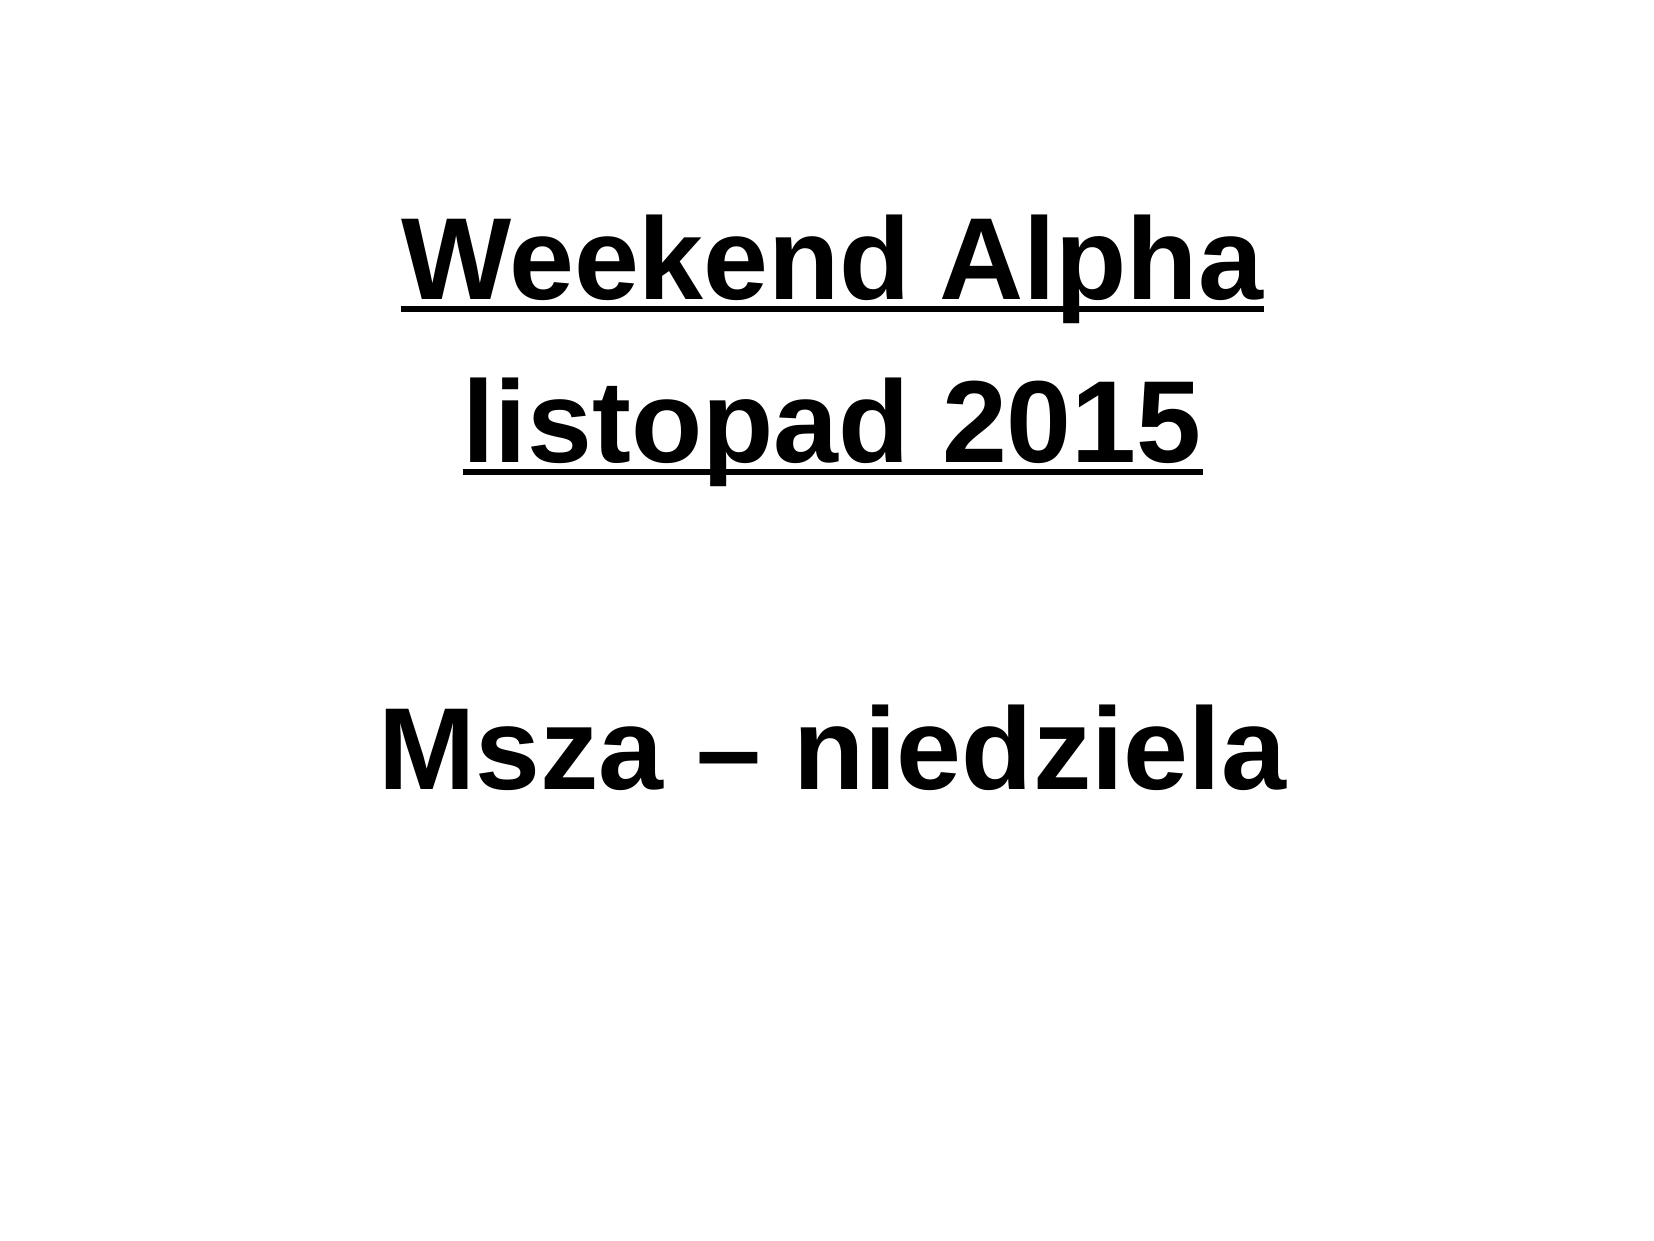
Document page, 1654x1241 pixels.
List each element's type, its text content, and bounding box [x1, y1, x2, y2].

text_box Weekend Alpha listopad 2015 Msza – niedziela [23, 23, 1642, 1229]
